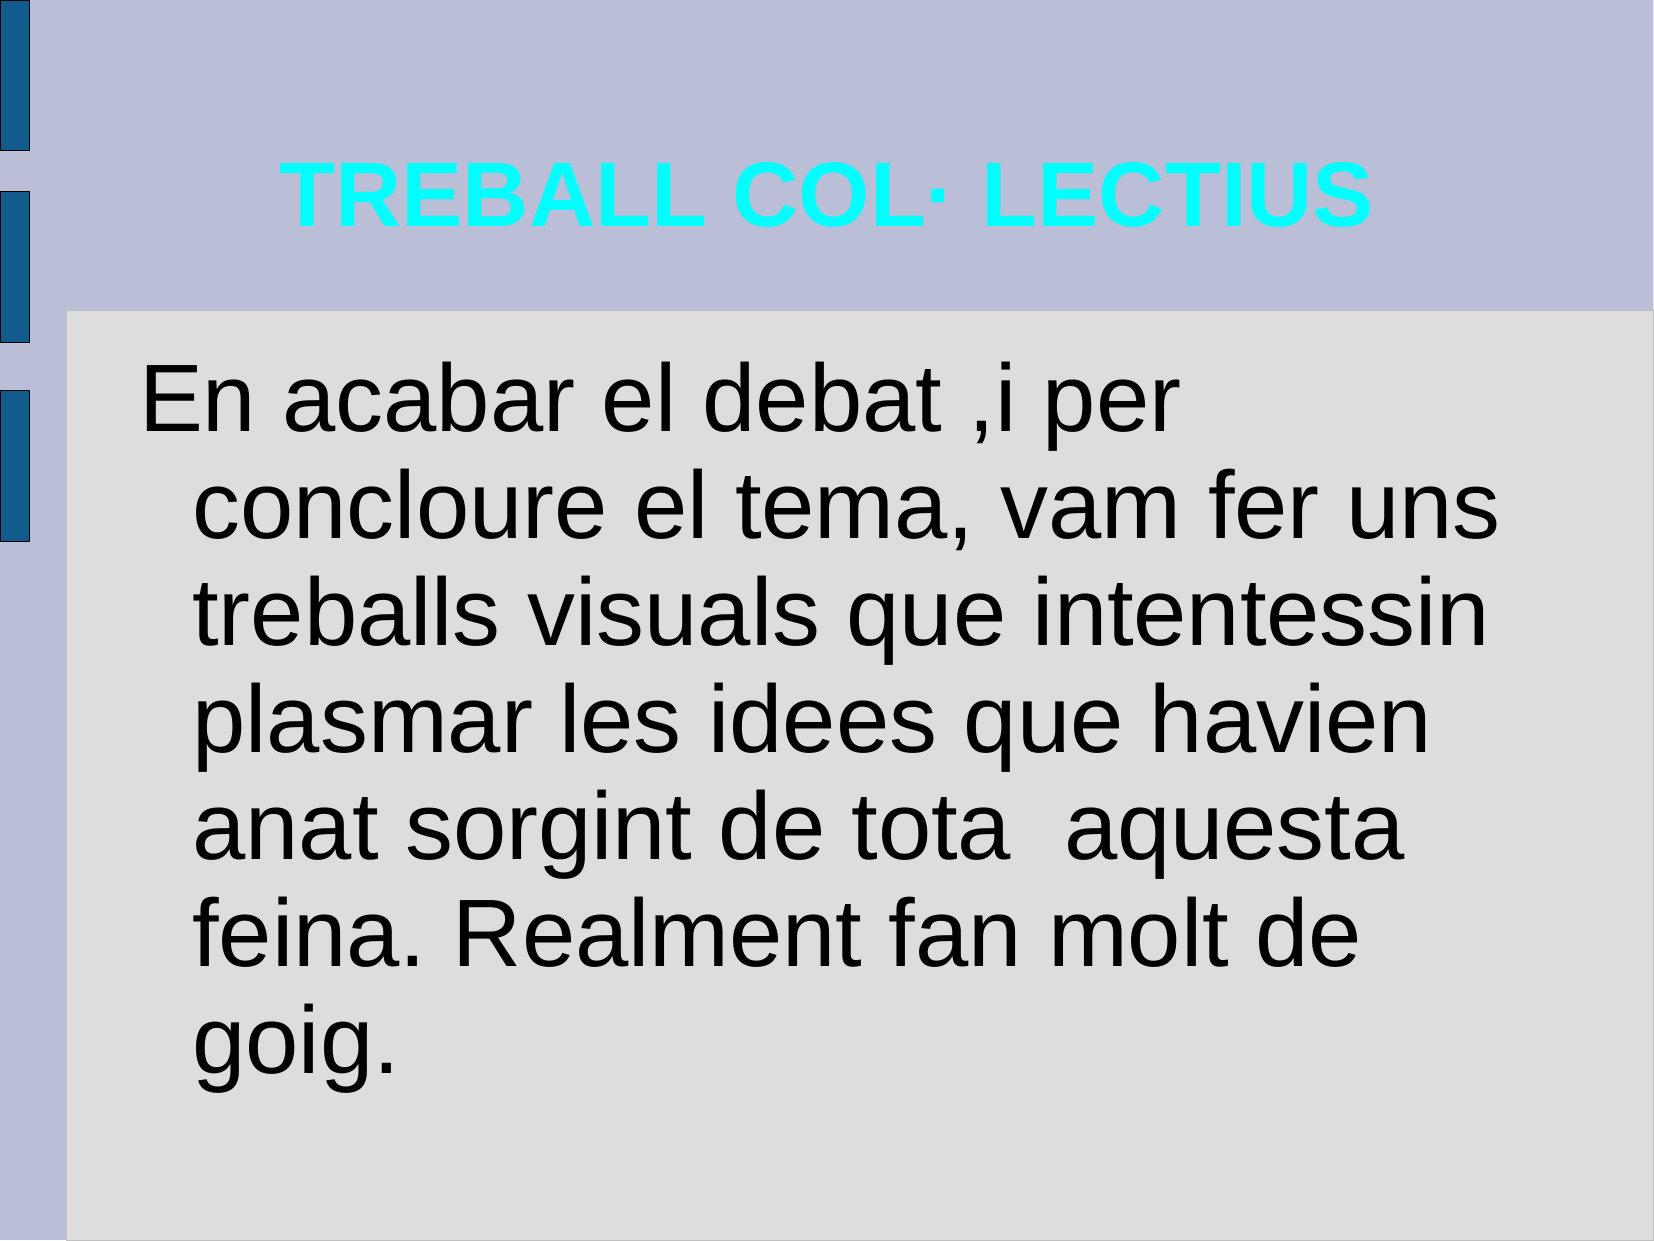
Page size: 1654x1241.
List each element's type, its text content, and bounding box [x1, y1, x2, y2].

title TREBALL COL· LECTIUS [121, 91, 1534, 299]
list En acabar el debat ,i per concloure el tema, vam fer uns treballs visuals que intentessin plasmar les idees que havien anat sorgint de tota aquesta feina. Realment fan molt de goig. [121, 344, 1595, 1127]
